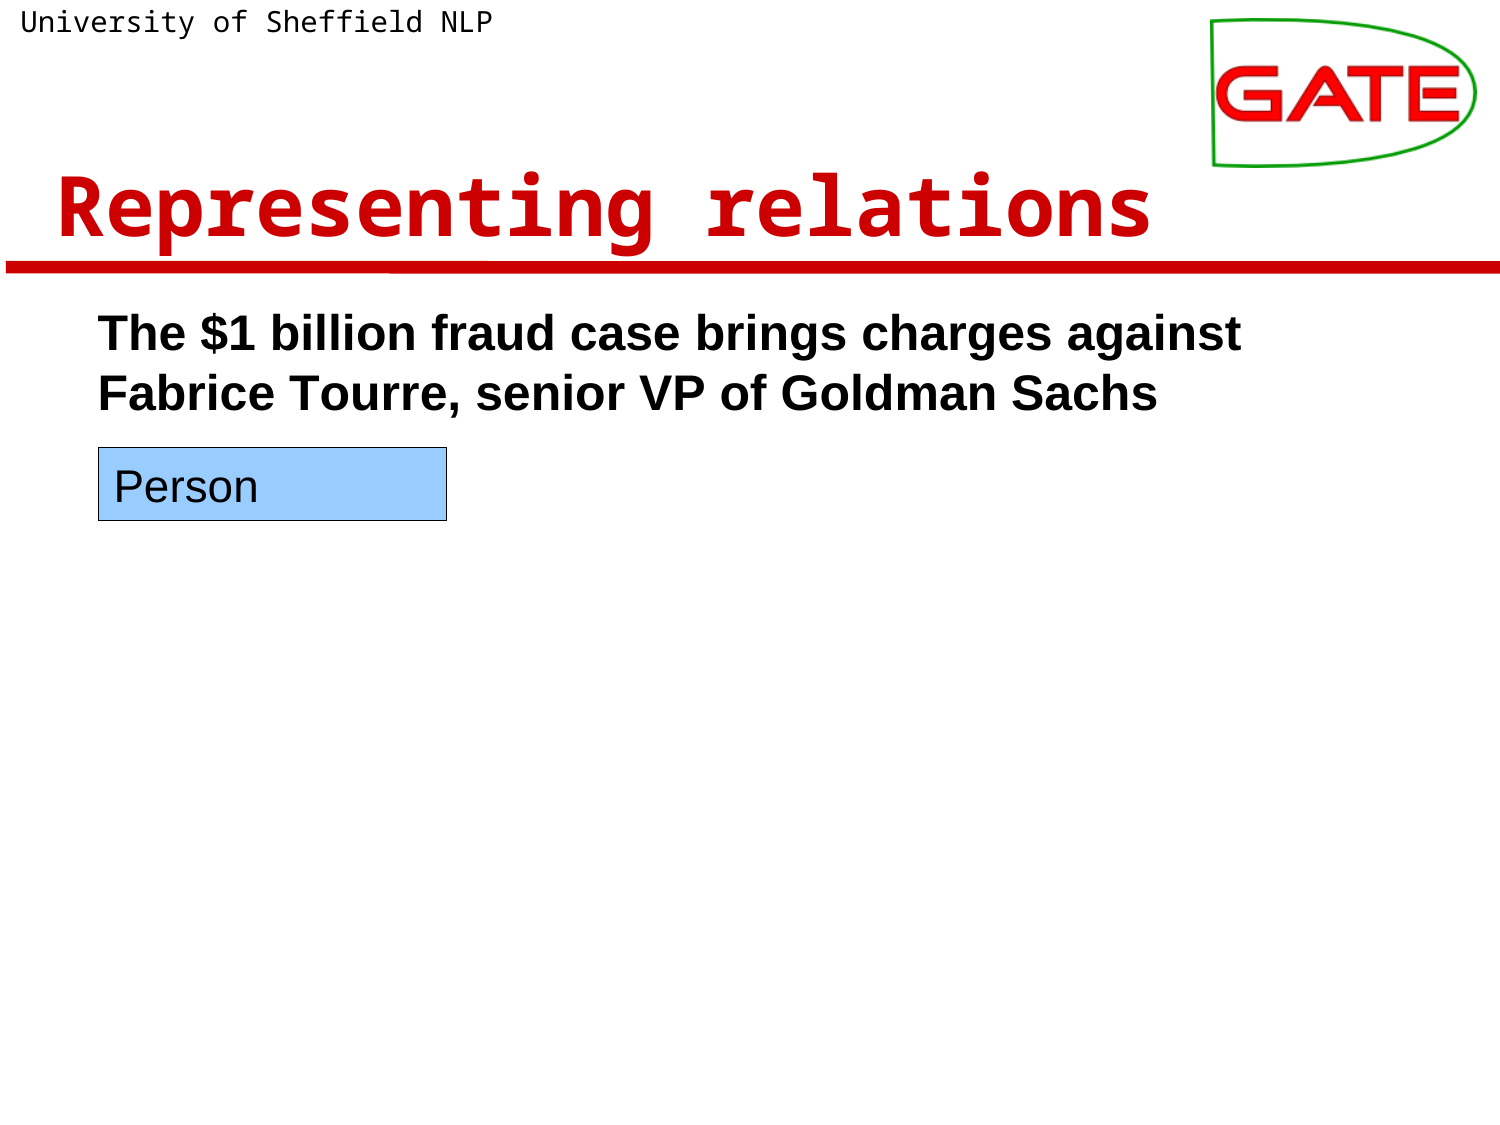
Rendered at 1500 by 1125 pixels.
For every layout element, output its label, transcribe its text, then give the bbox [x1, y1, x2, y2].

text_box The $1 billion fraud case brings charges against Fabrice Tourre, senior VP of Goldman Sachs [83, 293, 1263, 429]
text_box Person [98, 447, 447, 521]
title Representing relations [41, 30, 1391, 262]
picture [1210, 18, 1477, 168]
